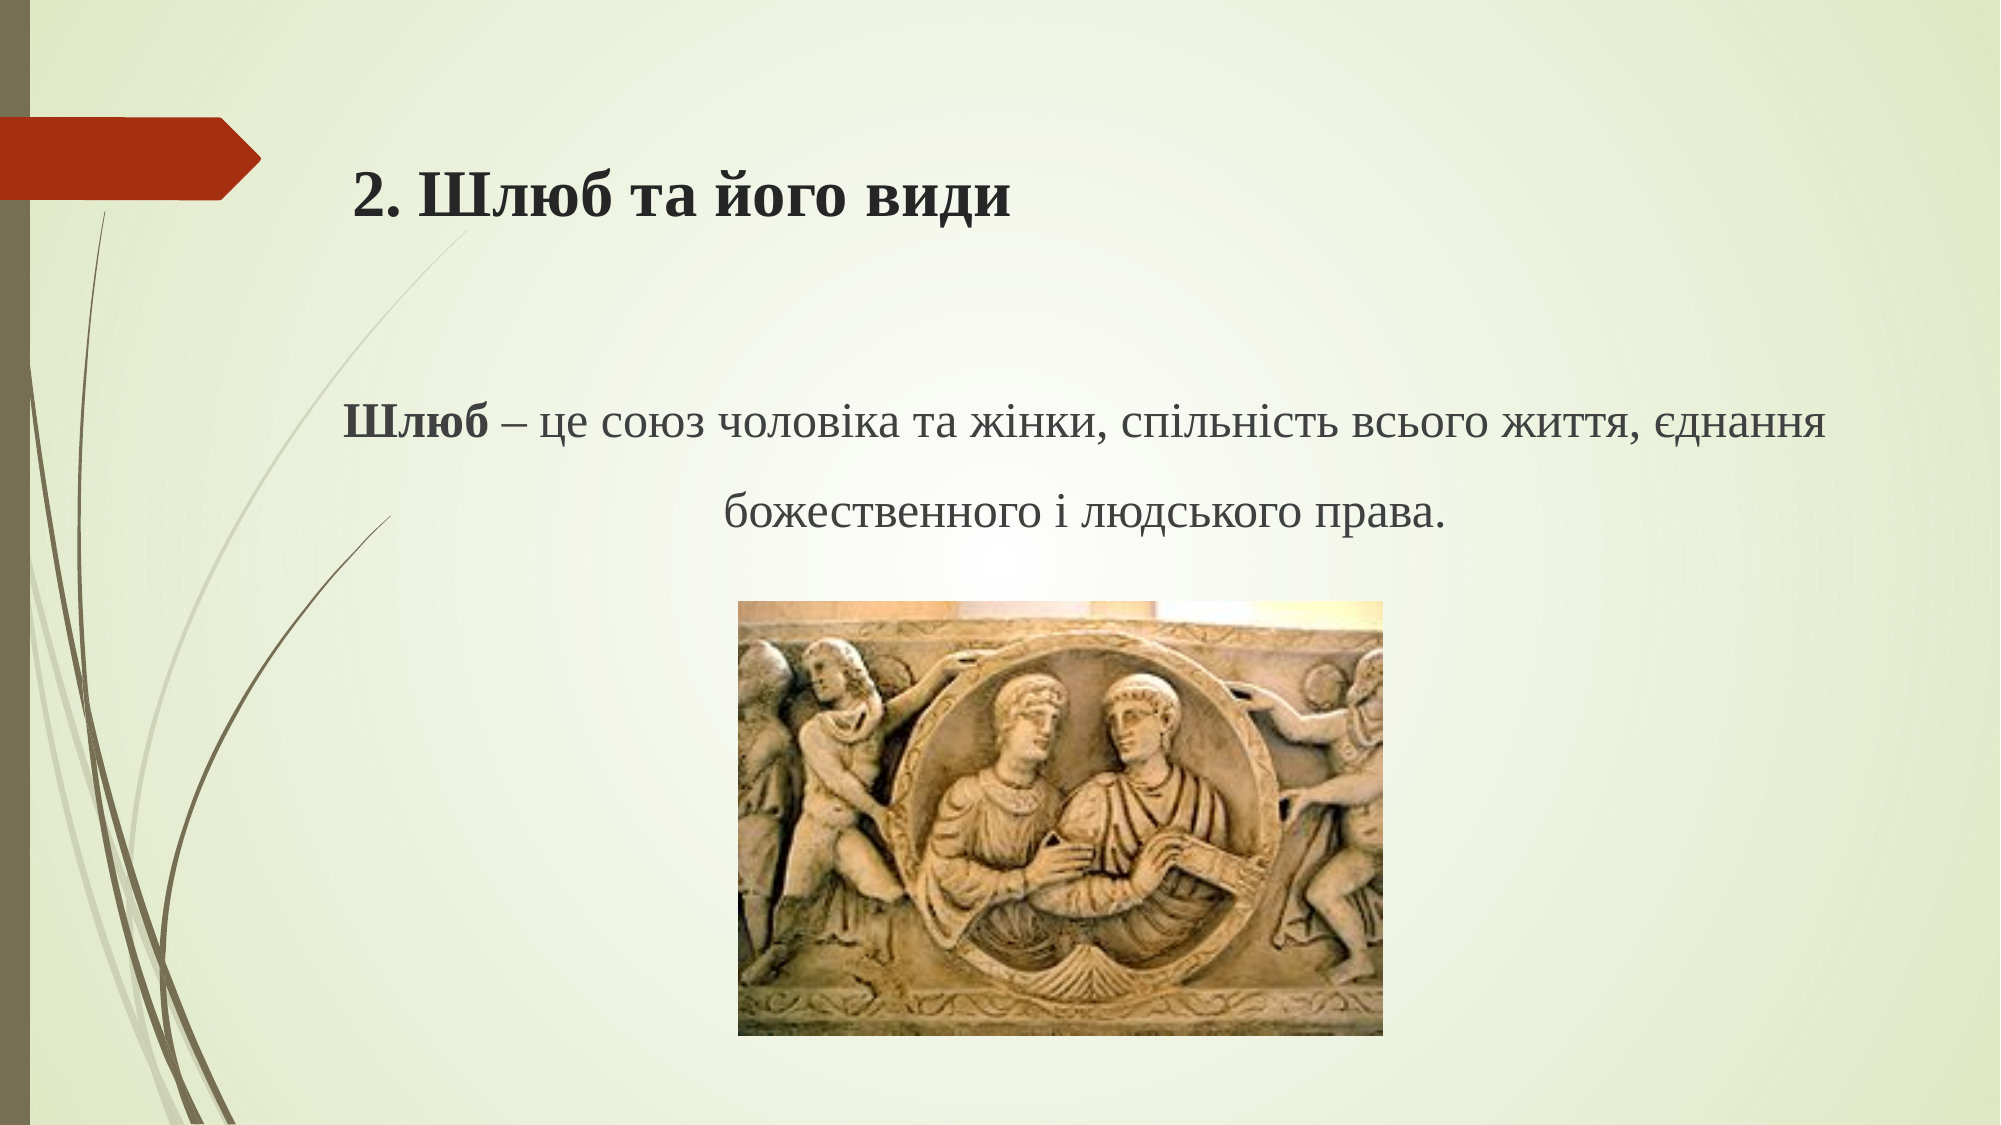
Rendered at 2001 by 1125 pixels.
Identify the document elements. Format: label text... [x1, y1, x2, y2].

title 2. Шлюб та його види [337, 102, 1888, 313]
list Шлюб – це союз чоловіка та жінки, спільність всього життя, єднання божественного і людського права. [282, 350, 1888, 970]
picture [738, 601, 1383, 1036]
